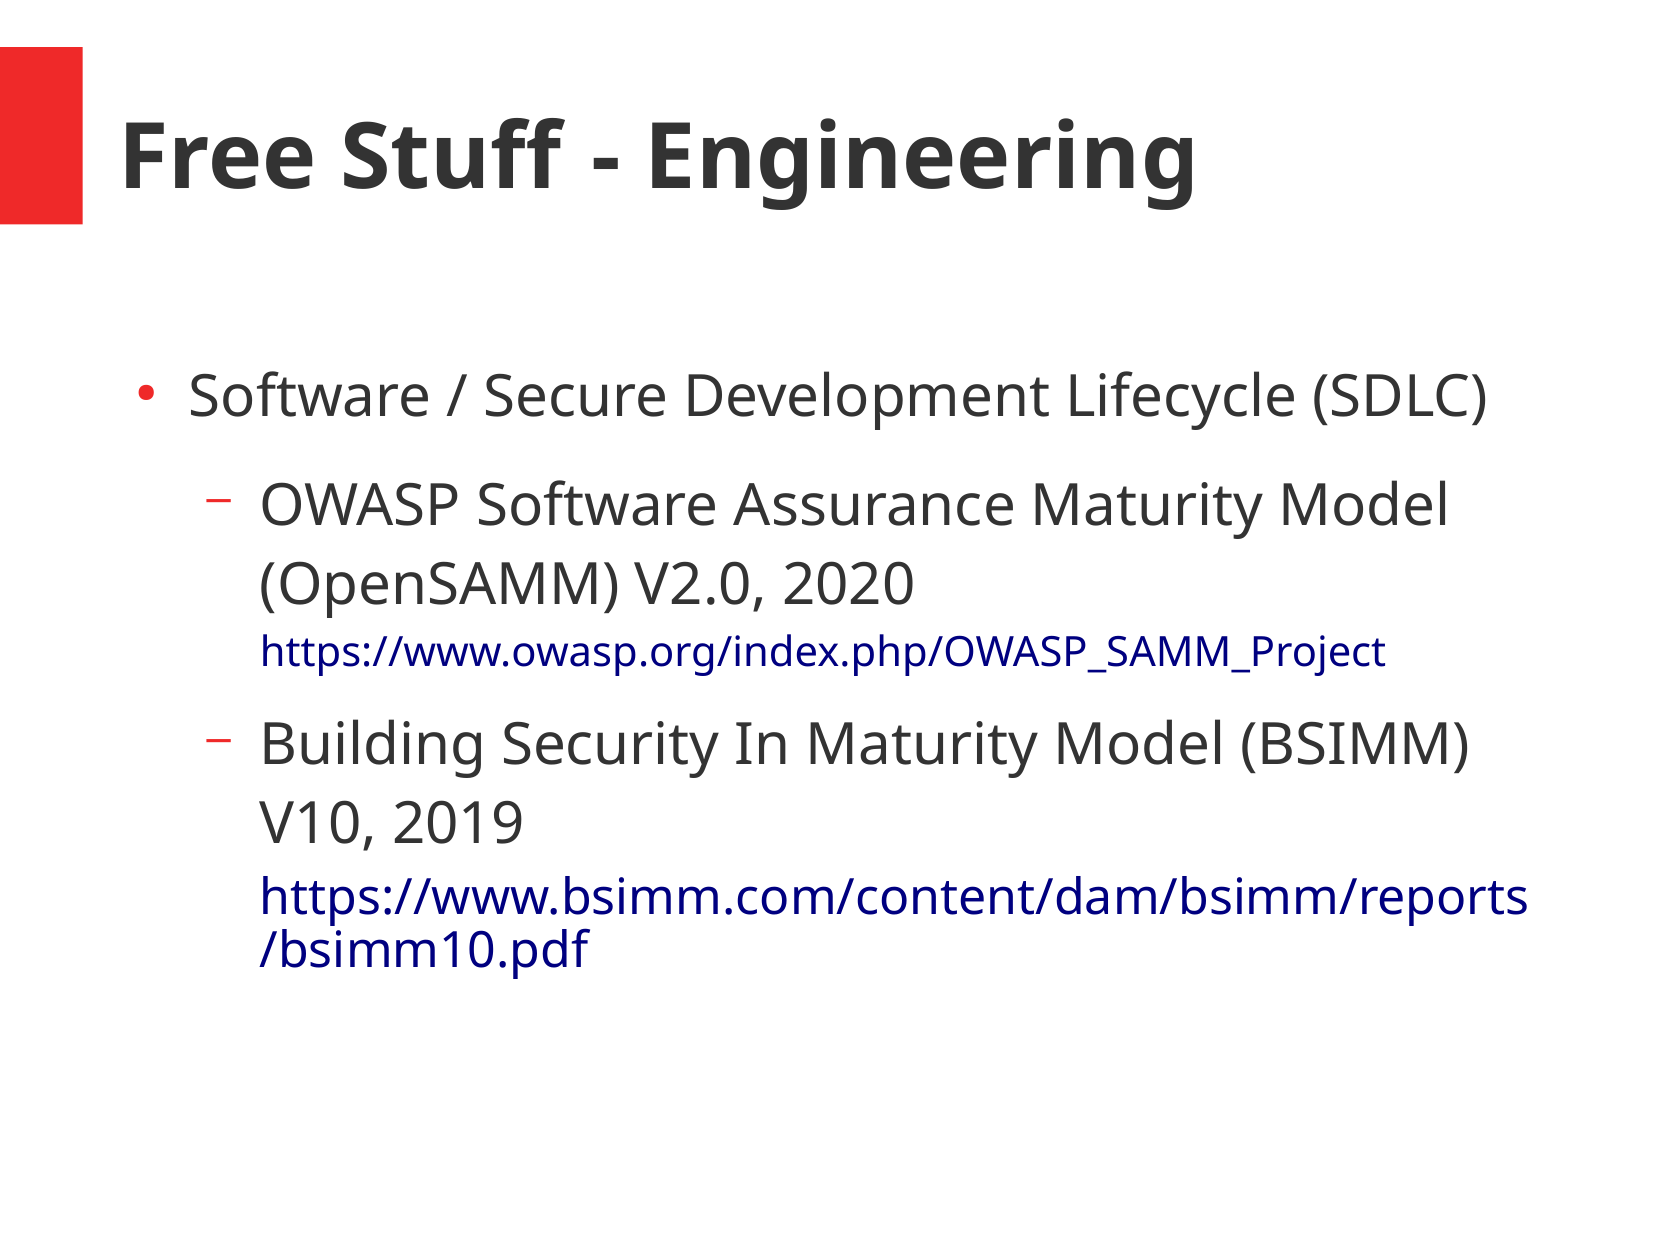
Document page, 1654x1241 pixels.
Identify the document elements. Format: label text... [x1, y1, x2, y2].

list Software / Secure Development Lifecycle (SDLC) OWASP Software Assurance Maturity Model (OpenSAMM) V2.0, 2020 https://www.owasp.org/index.php/OWASP_SAMM_Project Building Security In Maturity Model (BSIMM) V10, 2019 https://www.bsimm.com/content/dam/bsimm/reports/bsimm10.pdf [118, 354, 1536, 1074]
title Free Stuff - Engineering [118, 49, 1571, 257]
